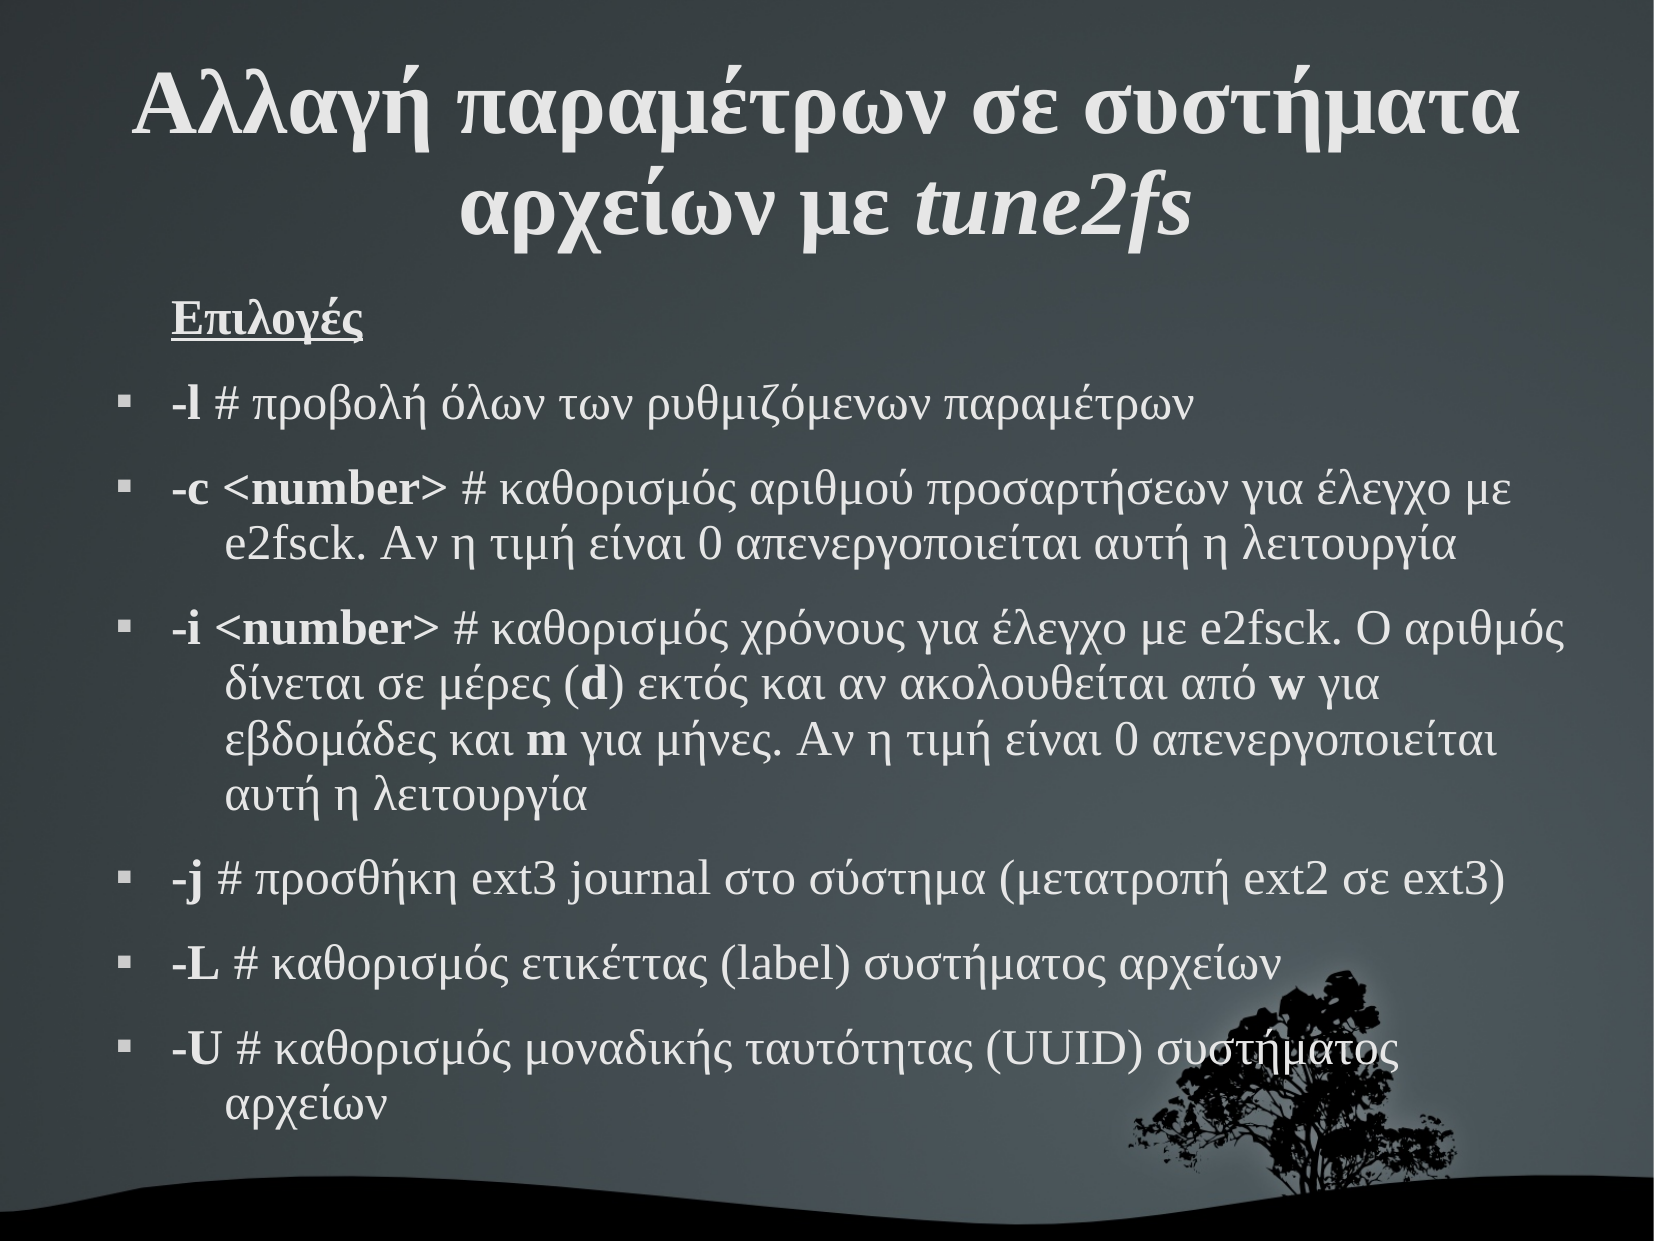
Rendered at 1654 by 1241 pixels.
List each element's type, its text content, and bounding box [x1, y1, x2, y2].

list Επιλογές -l # προβολή όλων των ρυθμιζόμενων παραμέτρων -c <number> # καθορισμός αριθμού προσαρτήσεων για έλεγχο με e2fsck. Αν η τιμή είναι 0 απενεργοποιείται αυτή η λειτουργία -i <number> # καθορισμός χρόνους για έλεγχο με e2fsck. O αριθμός δίνεται σε μέρες (d) εκτός και αν ακολουθείται από w για εβδομάδες και m για μήνες. Αν η τιμή είναι 0 απενεργοποιείται αυτή η λειτουργία -j # προσθήκη ext3 journal στο σύστημα (μετατροπή ext2 σε ext3) -L # καθορισμός ετικέττας (label) συστήματος αρχείων -U # καθορισμός μοναδικής ταυτότητας (UUID) συστήματος αρχείων [82, 290, 1571, 1176]
picture [0, 0, 1654, 1241]
title Αλλαγή παραμέτρων σε συστήματα αρχείων με tune2fs [82, 33, 1571, 273]
